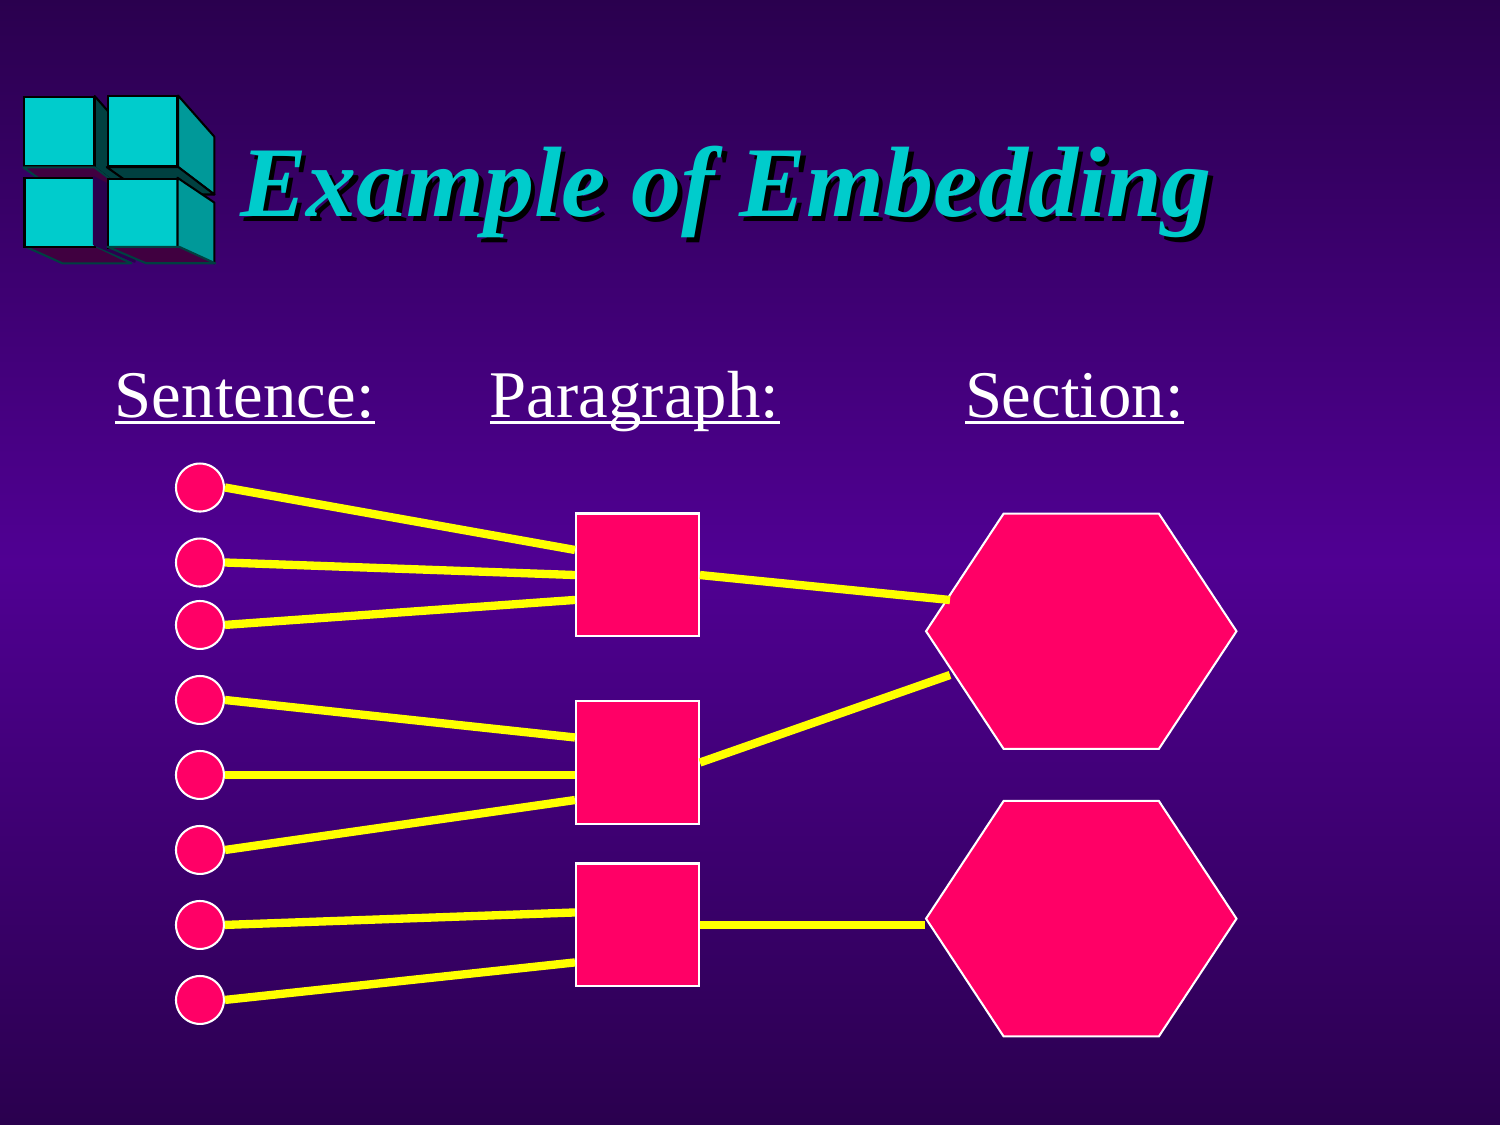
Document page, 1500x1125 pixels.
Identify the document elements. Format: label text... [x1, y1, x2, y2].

title Example of Embedding [224, 78, 1388, 288]
text_box [175, 463, 224, 512]
text_box [175, 601, 224, 649]
text_box [175, 676, 224, 724]
text_box [175, 976, 224, 1024]
text_box [175, 826, 224, 874]
text_box [576, 700, 699, 824]
text_box [926, 513, 1237, 749]
text_box [175, 751, 224, 799]
text_box [175, 538, 224, 587]
text_box [576, 513, 699, 637]
text_box Sentence: [99, 349, 426, 440]
text_box [576, 863, 699, 987]
text_box Paragraph: [474, 349, 801, 440]
text_box [175, 901, 224, 949]
text_box Section: [949, 349, 1275, 440]
text_box [926, 800, 1237, 1037]
